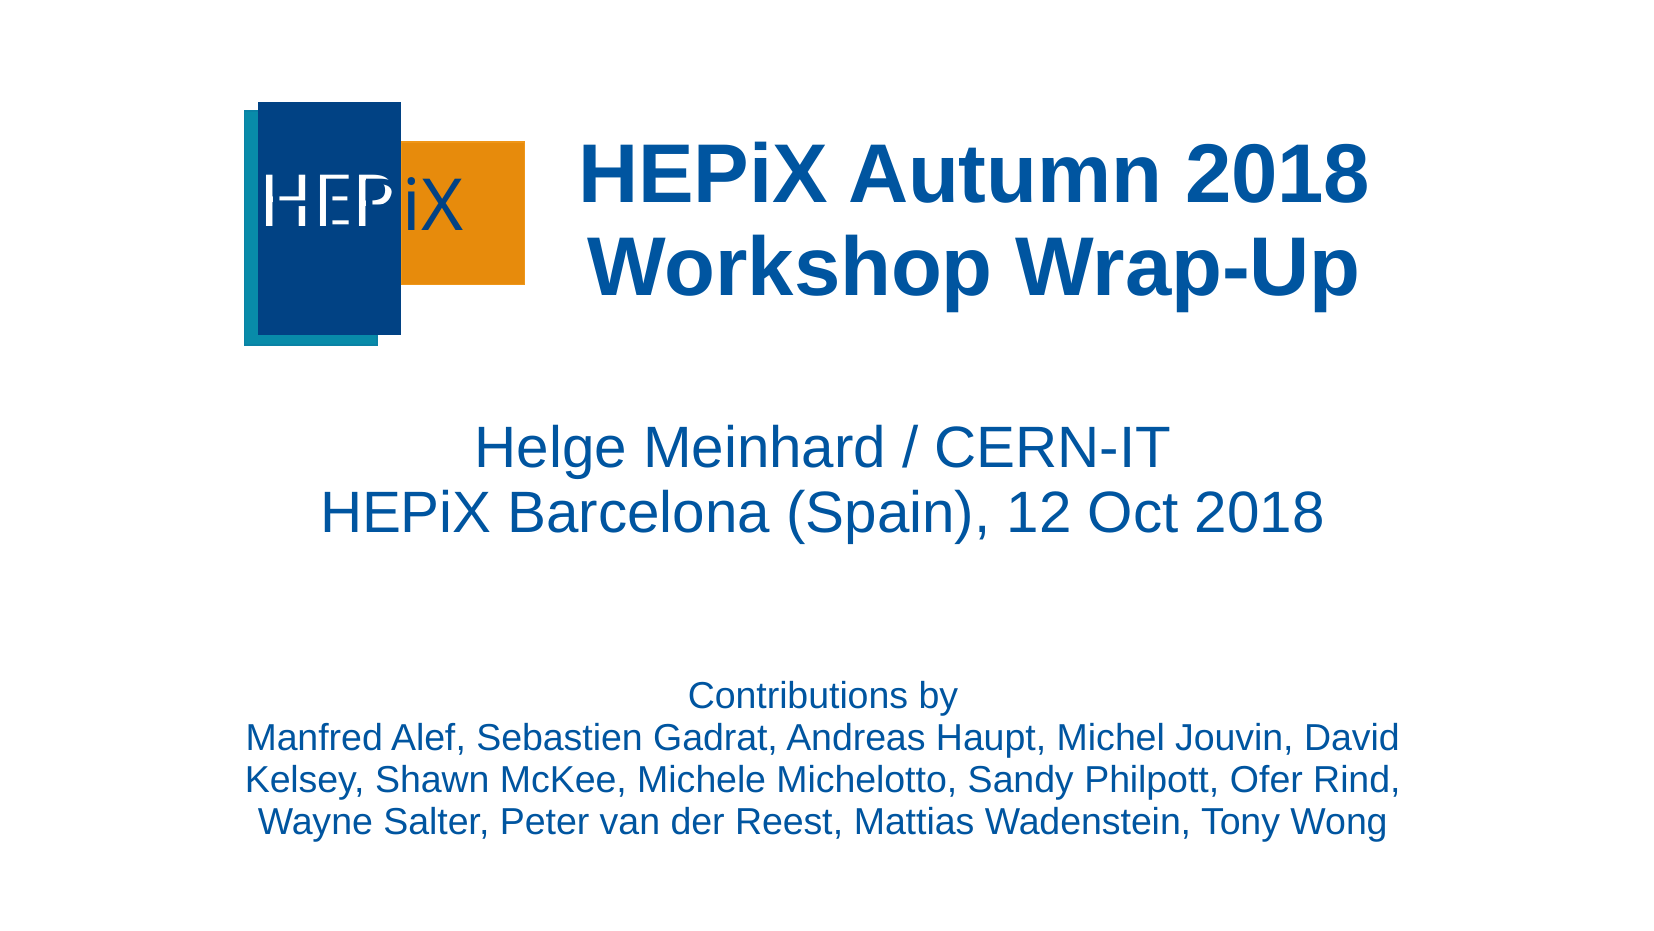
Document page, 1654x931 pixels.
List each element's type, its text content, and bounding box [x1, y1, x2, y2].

text_box HEPiX Autumn 2018 Workshop Wrap-Up [527, 95, 1422, 346]
subtitle Helge Meinhard / CERN-IT HEPiX Barcelona (Spain), 12 Oct 2018 Contributions by Manfred Alef, Sebastien Gadrat, Andreas Haupt, Michel Jouvin, David Kelsey, Shawn McKee, Michele Michelotto, Sandy Philpott, Ofer Rind, Wayne Salter, Peter van der Reest, Mattias Wadenstein, Tony Wong [193, 350, 1453, 907]
picture [243, 100, 527, 348]
